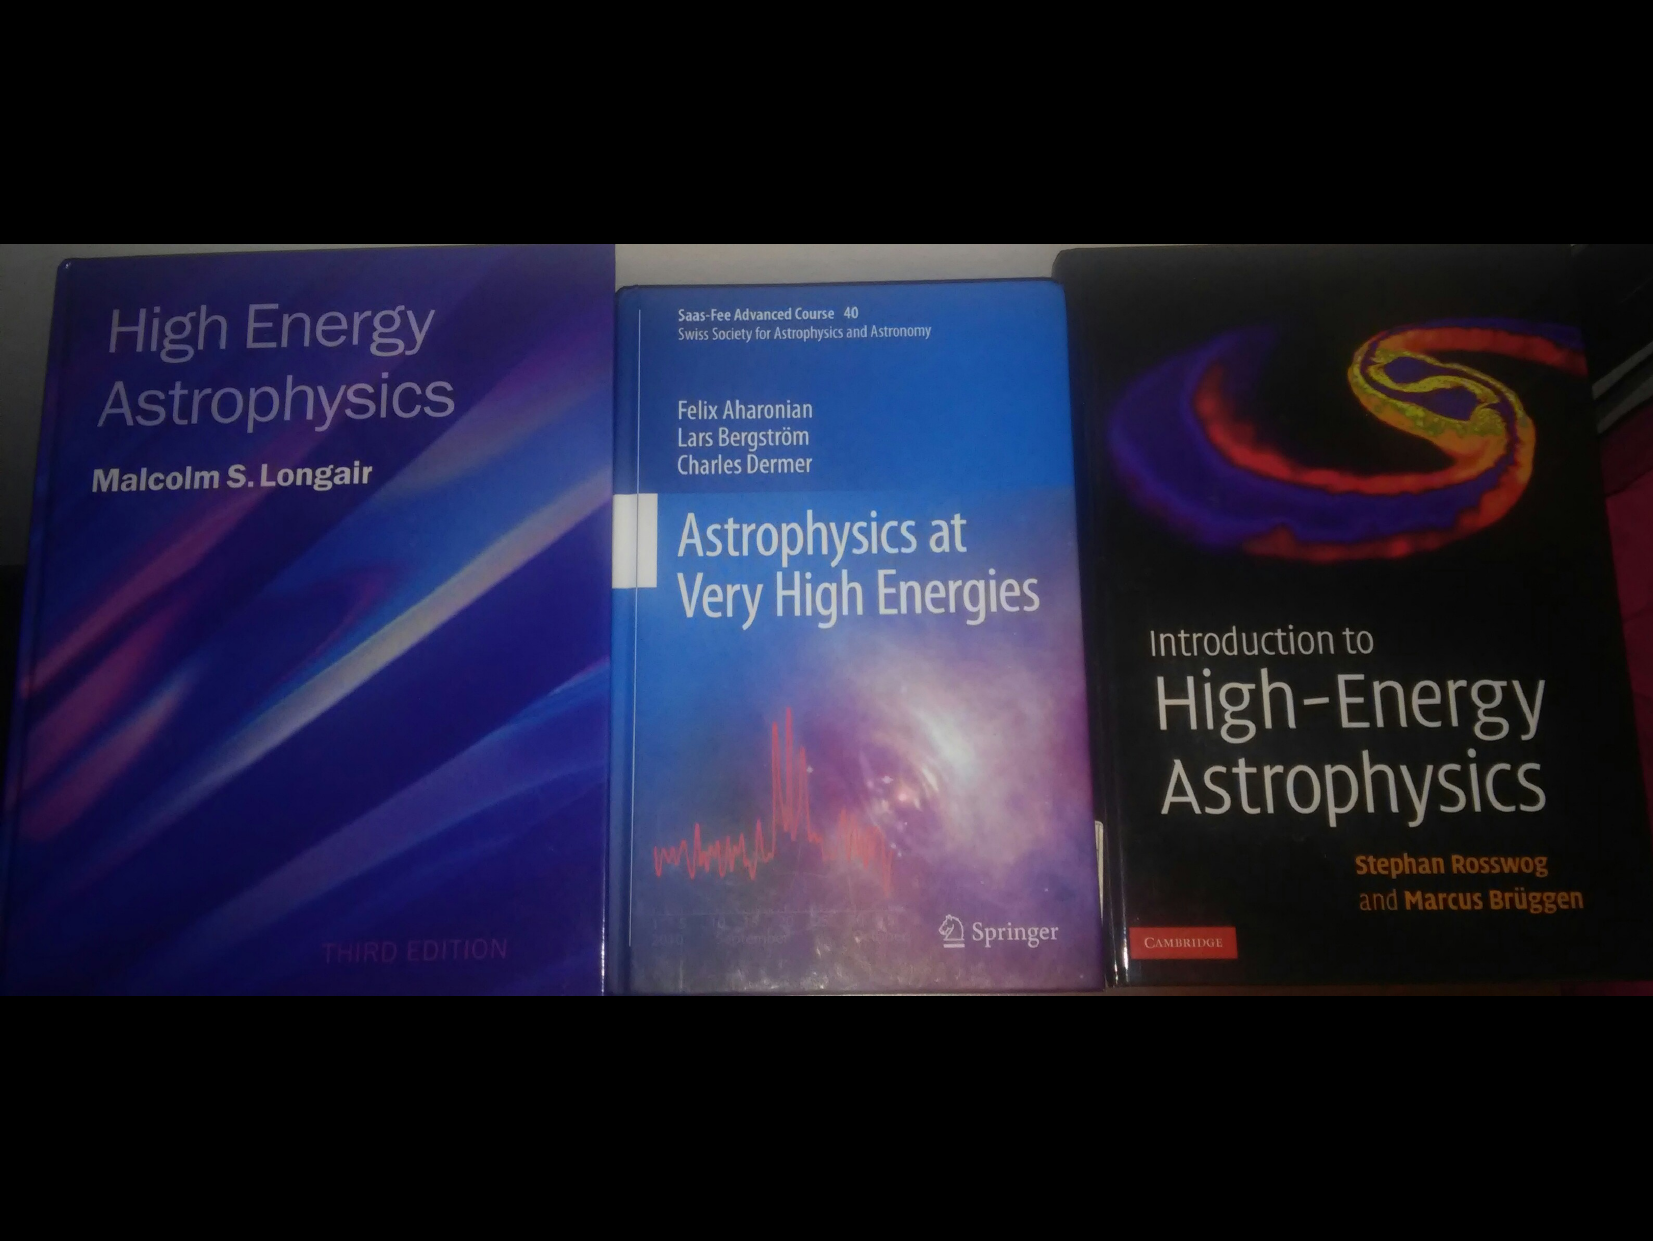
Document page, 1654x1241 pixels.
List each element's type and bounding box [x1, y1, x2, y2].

picture [0, 244, 1653, 996]
